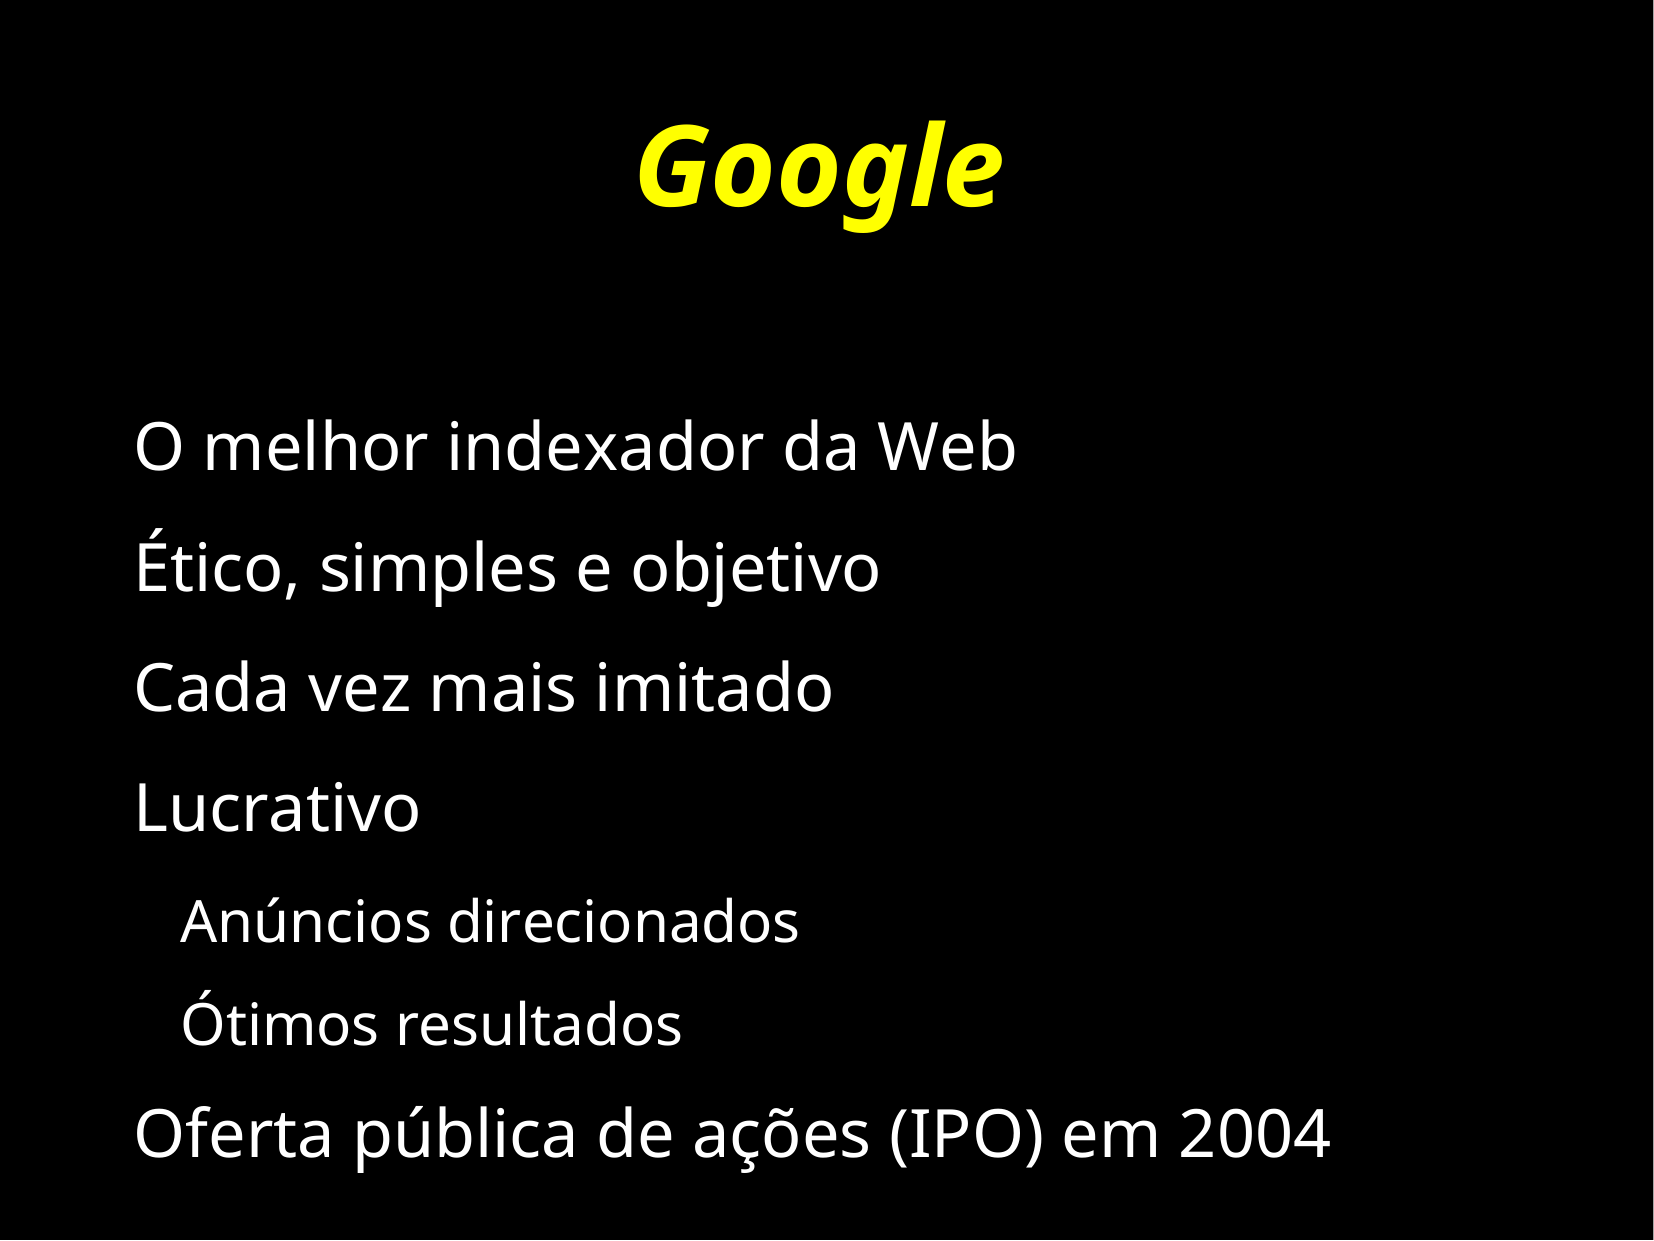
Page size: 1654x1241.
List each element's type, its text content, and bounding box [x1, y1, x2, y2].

list O melhor indexador da Web Ético, simples e objetivo Cada vez mais imitado Lucrativo Anúncios direcionados Ótimos resultados Oferta pública de ações (IPO) em 2004 [121, 399, 1534, 1181]
title Google [113, 59, 1526, 267]
